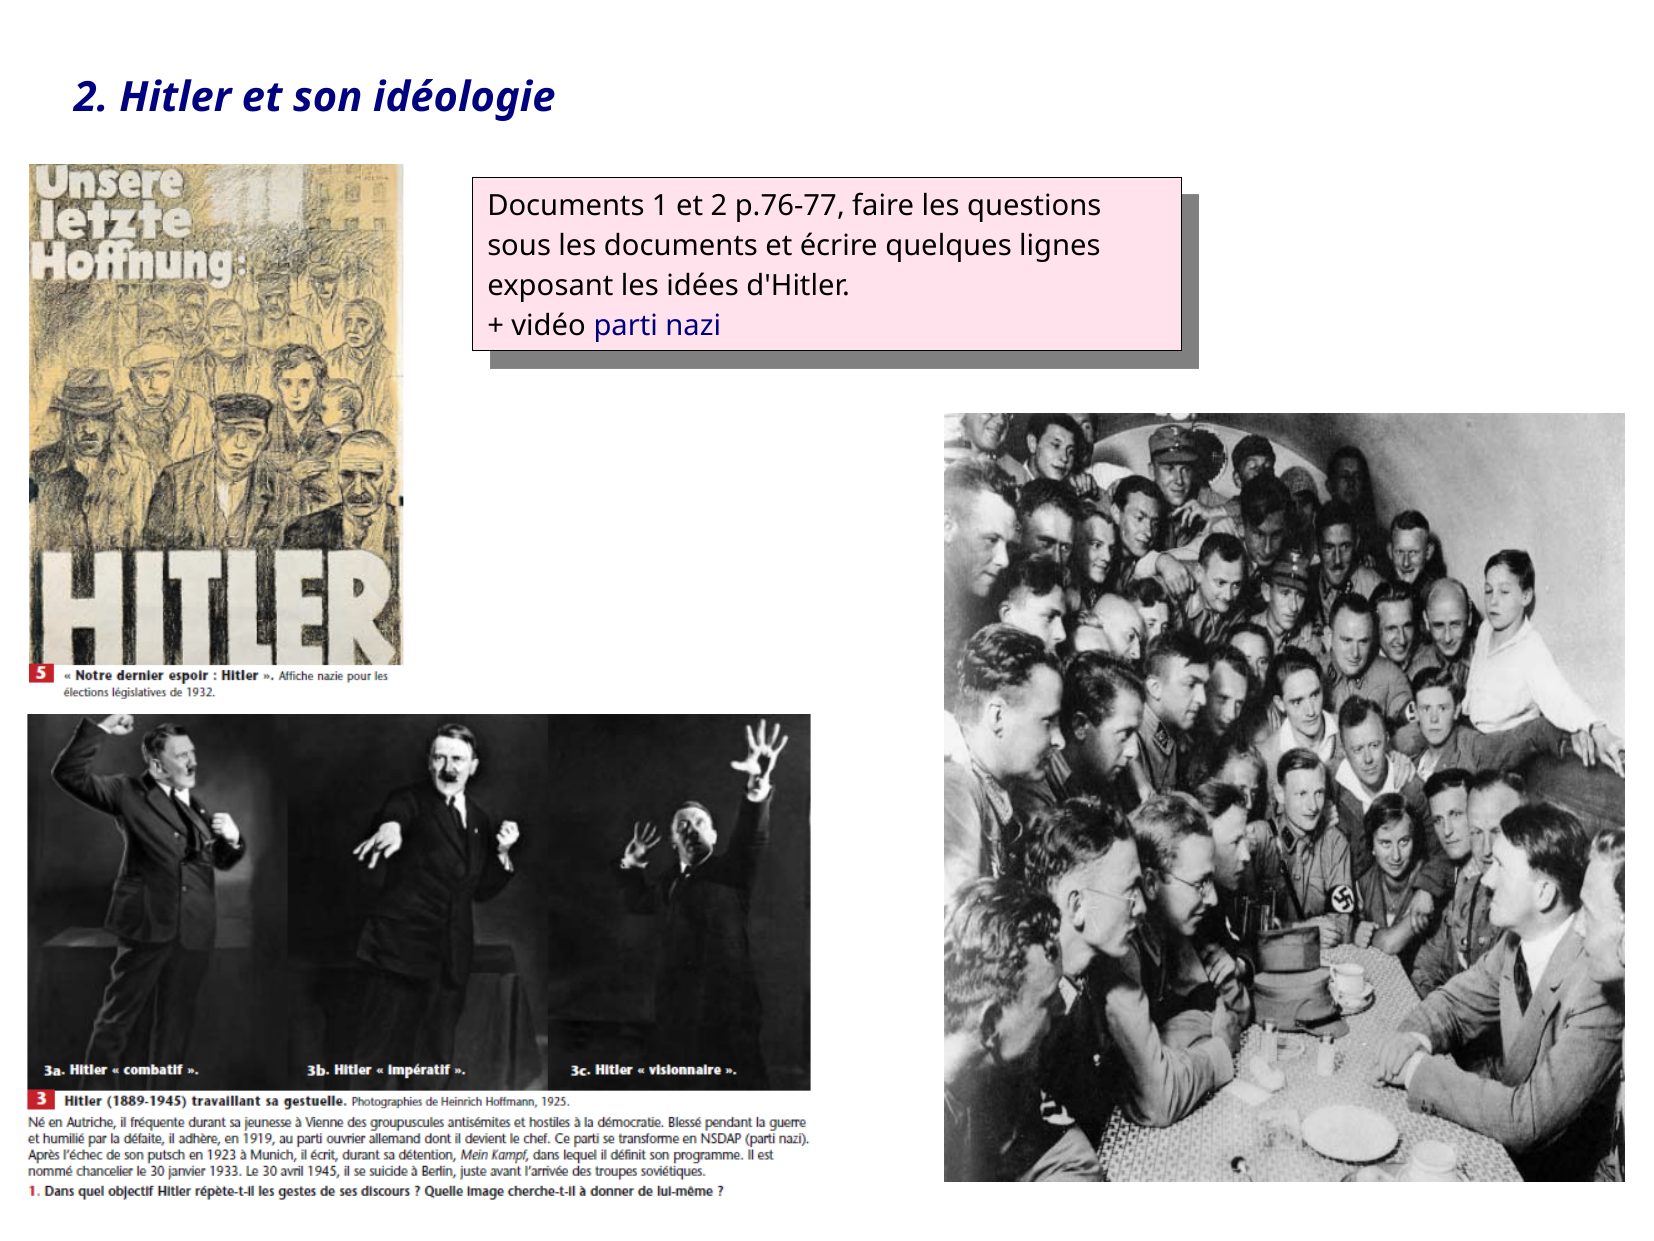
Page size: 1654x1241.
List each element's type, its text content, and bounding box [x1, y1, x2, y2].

picture [25, 714, 827, 1211]
text_box 2. Hitler et son idéologie [59, 59, 1004, 126]
text_box Documents 1 et 2 p.76-77, faire les questions sous les documents et écrire quelques lignes exposant les idées d'Hitler. + vidéo parti nazi [472, 177, 1182, 334]
picture [944, 413, 1625, 1182]
picture [29, 164, 421, 709]
